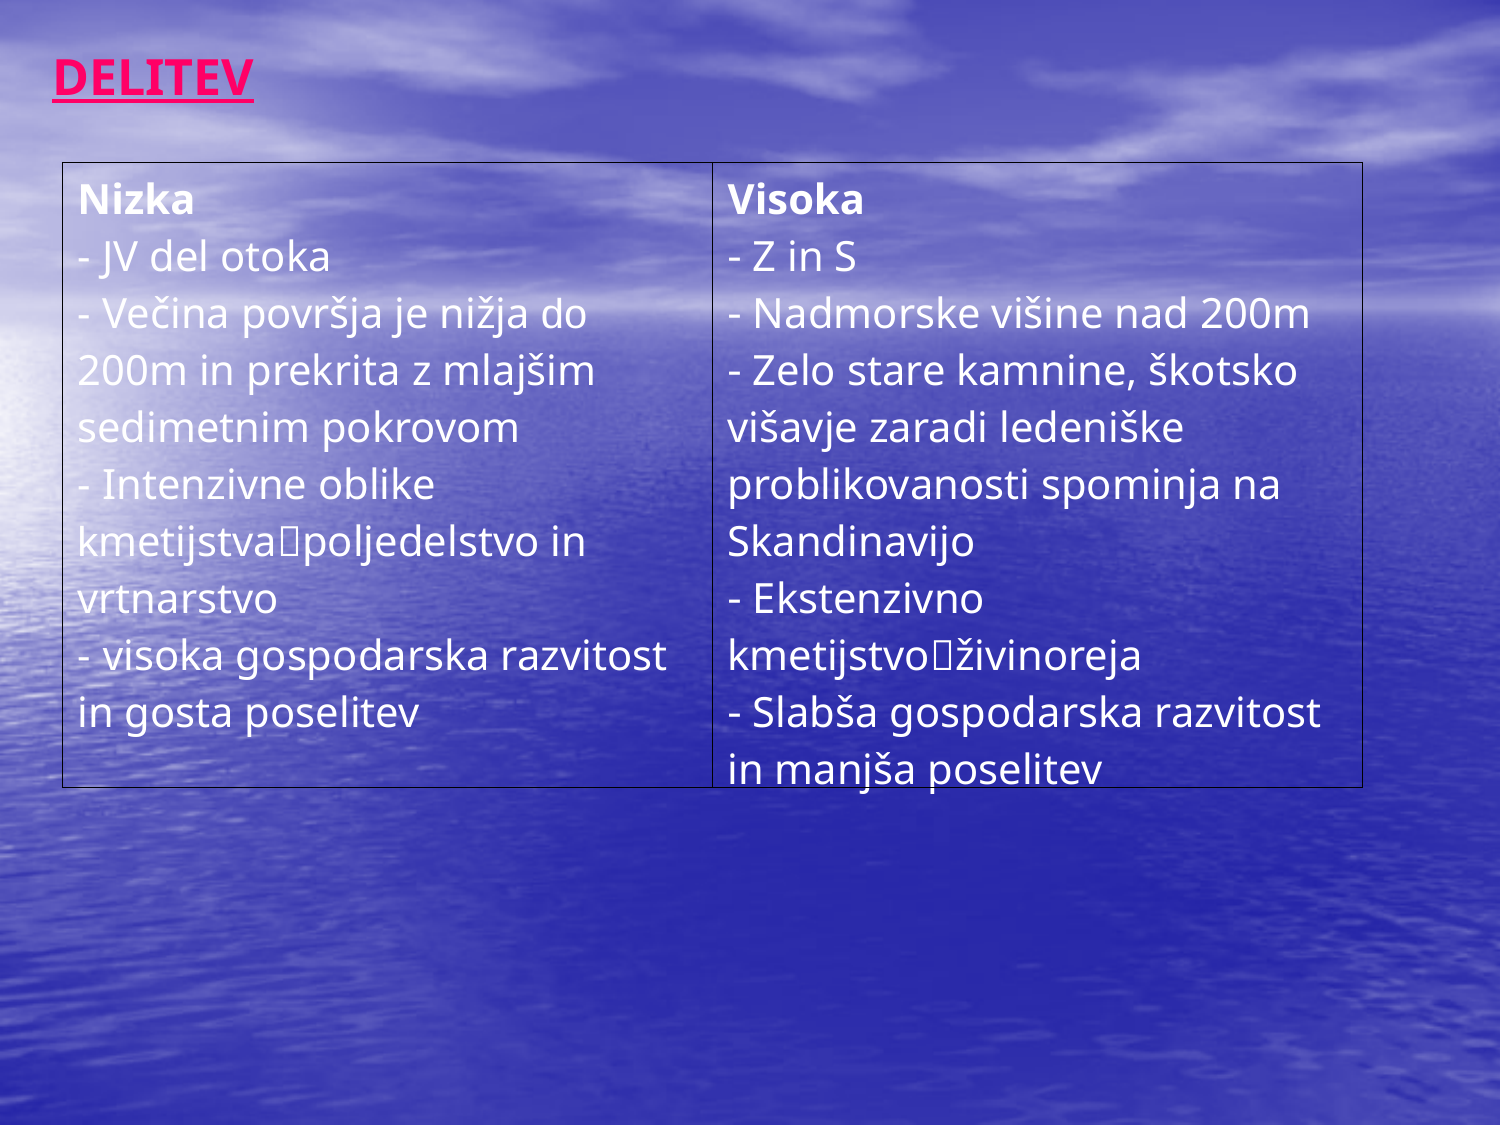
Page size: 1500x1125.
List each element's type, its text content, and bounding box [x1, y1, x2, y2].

table_header Visoka Z in S Nadmorske višine nad 200m Zelo stare kamnine, škotsko višavje zaradi ledeniške problikovanosti spominja na Skandinavijo Ekstenzivno kmetijstvoživinoreja Slabša gospodarska razvitost in manjša poselitev [713, 163, 1362, 787]
table_header Nizka - JV del otoka - Večina površja je nižja do 200m in prekrita z mlajšim sedimetnim pokrovom - Intenzivne oblike kmetijstvapoljedelstvo in vrtnarstvo - visoka gospodarska razvitost in gosta poselitev [63, 163, 712, 787]
picture [0, 0, 1500, 1125]
text_box DELITEV [37, 37, 418, 173]
